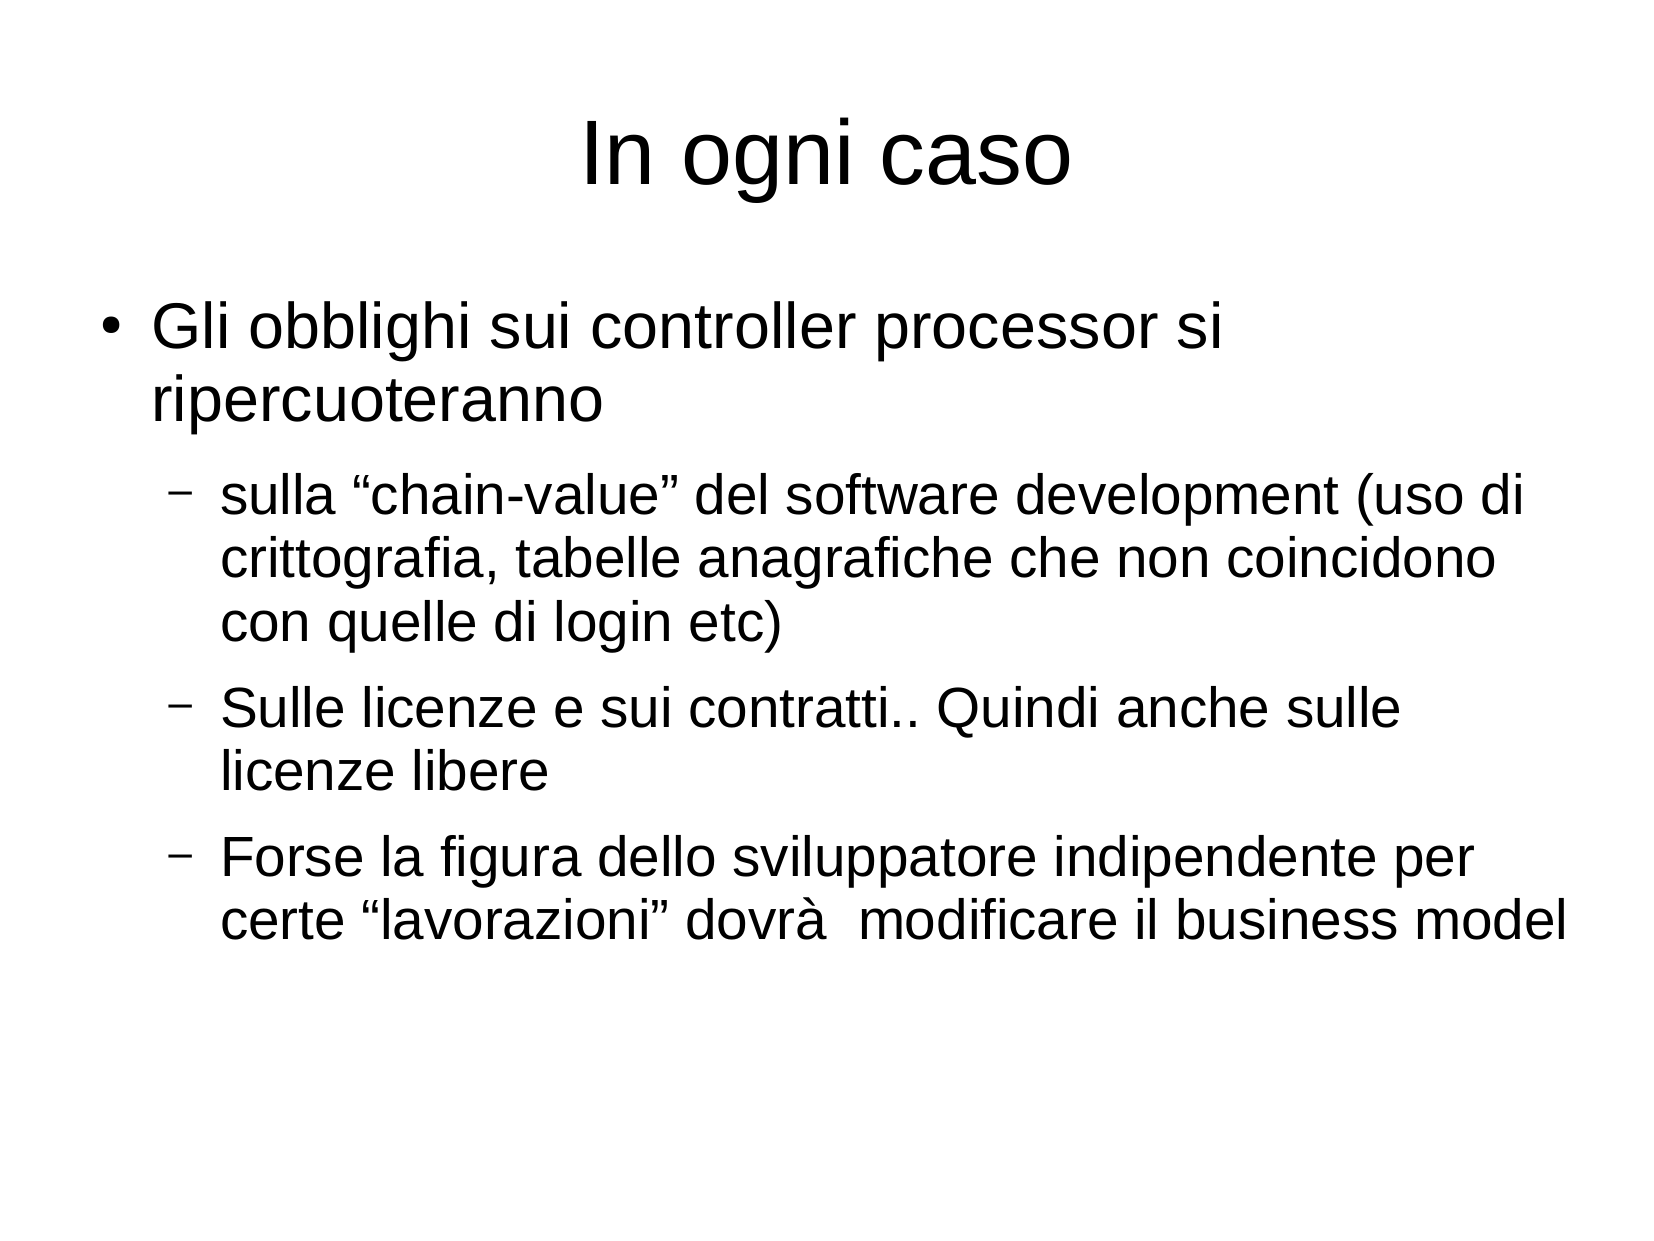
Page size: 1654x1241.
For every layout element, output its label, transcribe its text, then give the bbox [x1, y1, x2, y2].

title In ogni caso [82, 49, 1571, 257]
list Gli obblighi sui controller processor si ripercuoteranno sulla “chain-value” del software development (uso di crittografia, tabelle anagrafiche che non coincidono con quelle di login etc) Sulle licenze e sui contratti.. Quindi anche sulle licenze libere Forse la figura dello sviluppatore indipendente per certe “lavorazioni” dovrà modificare il business model [82, 290, 1571, 1010]
